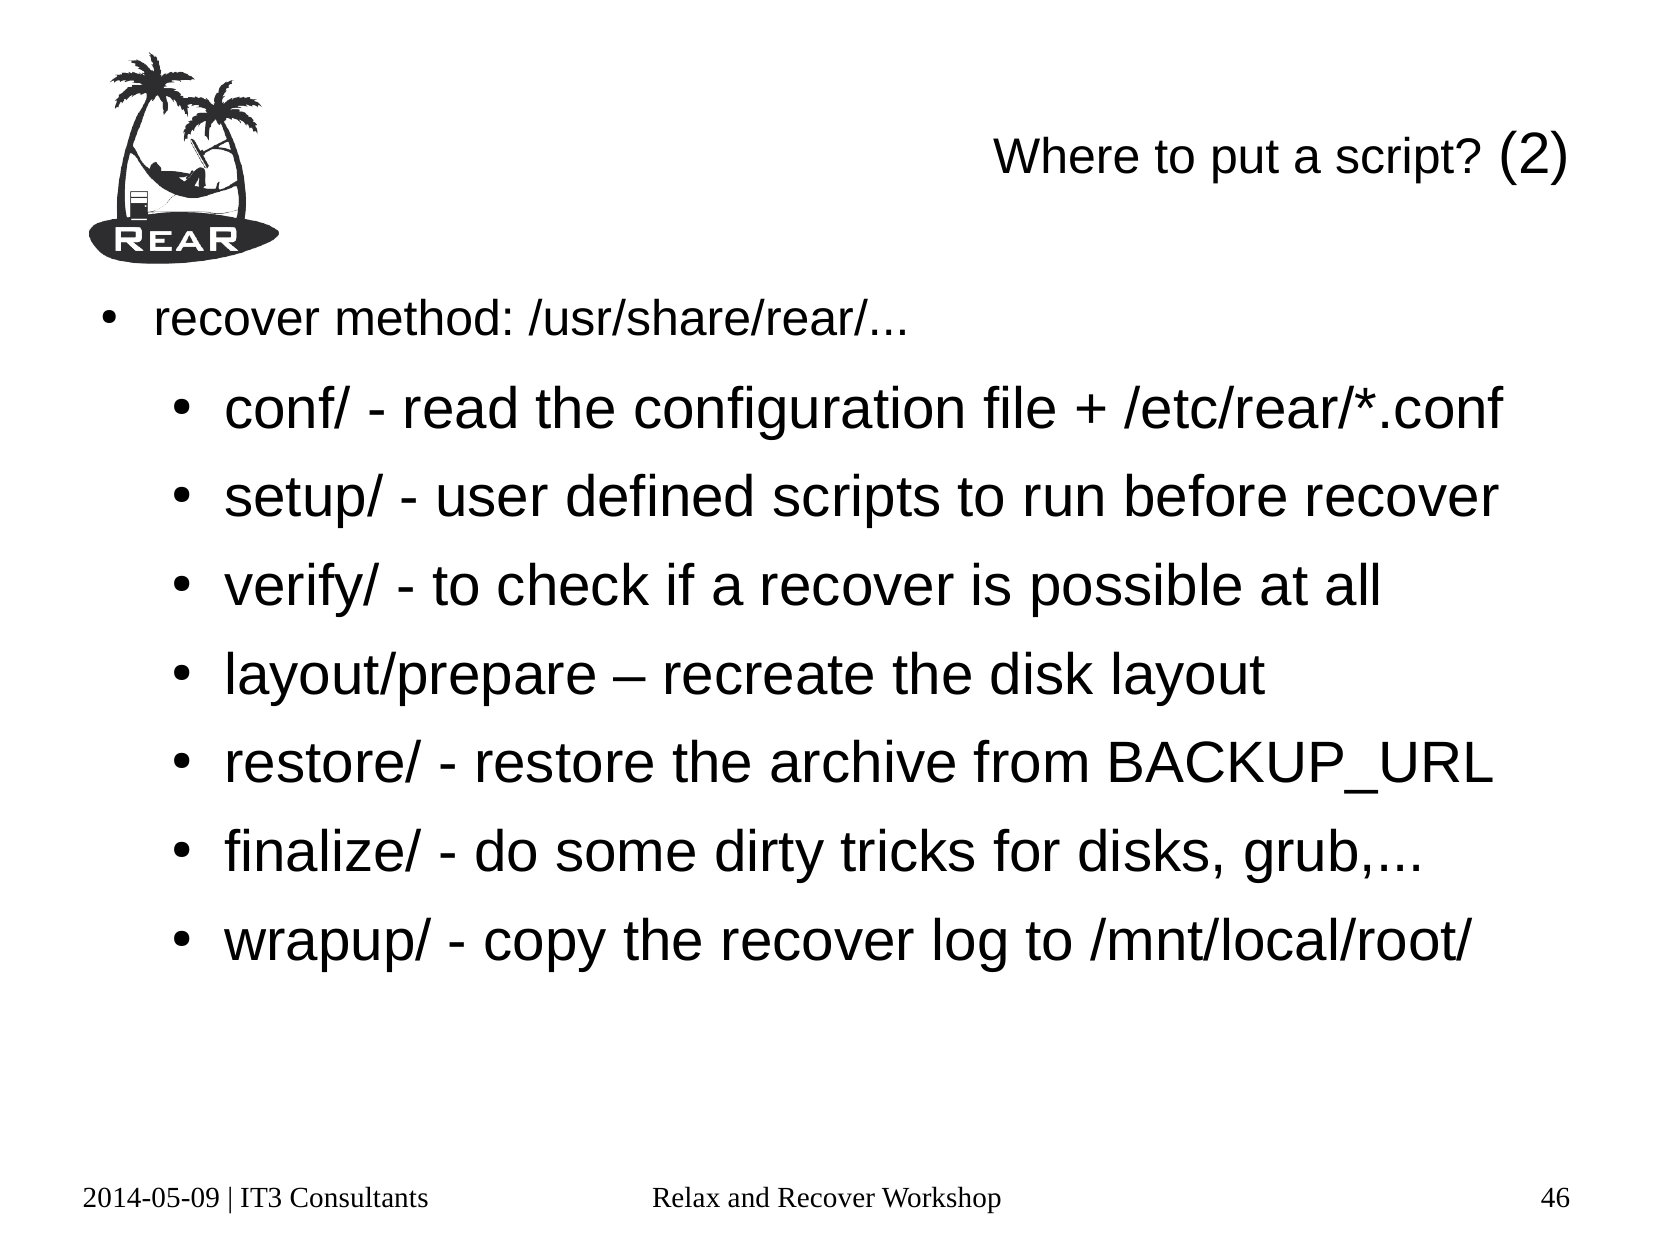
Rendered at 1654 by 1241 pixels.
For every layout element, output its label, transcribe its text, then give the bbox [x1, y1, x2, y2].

picture [88, 52, 279, 266]
title Where to put a script? (2) [295, 49, 1571, 257]
list recover method: /usr/share/rear/... conf/ - read the configuration file + /etc/rear/*.conf setup/ - user defined scripts to run before recover verify/ - to check if a recover is possible at all layout/prepare – recreate the disk layout restore/ - restore the archive from BACKUP_URL finalize/ - do some dirty tricks for disks, grub,... wrapup/ - copy the recover log to /mnt/local/root/ [82, 290, 1571, 1109]
